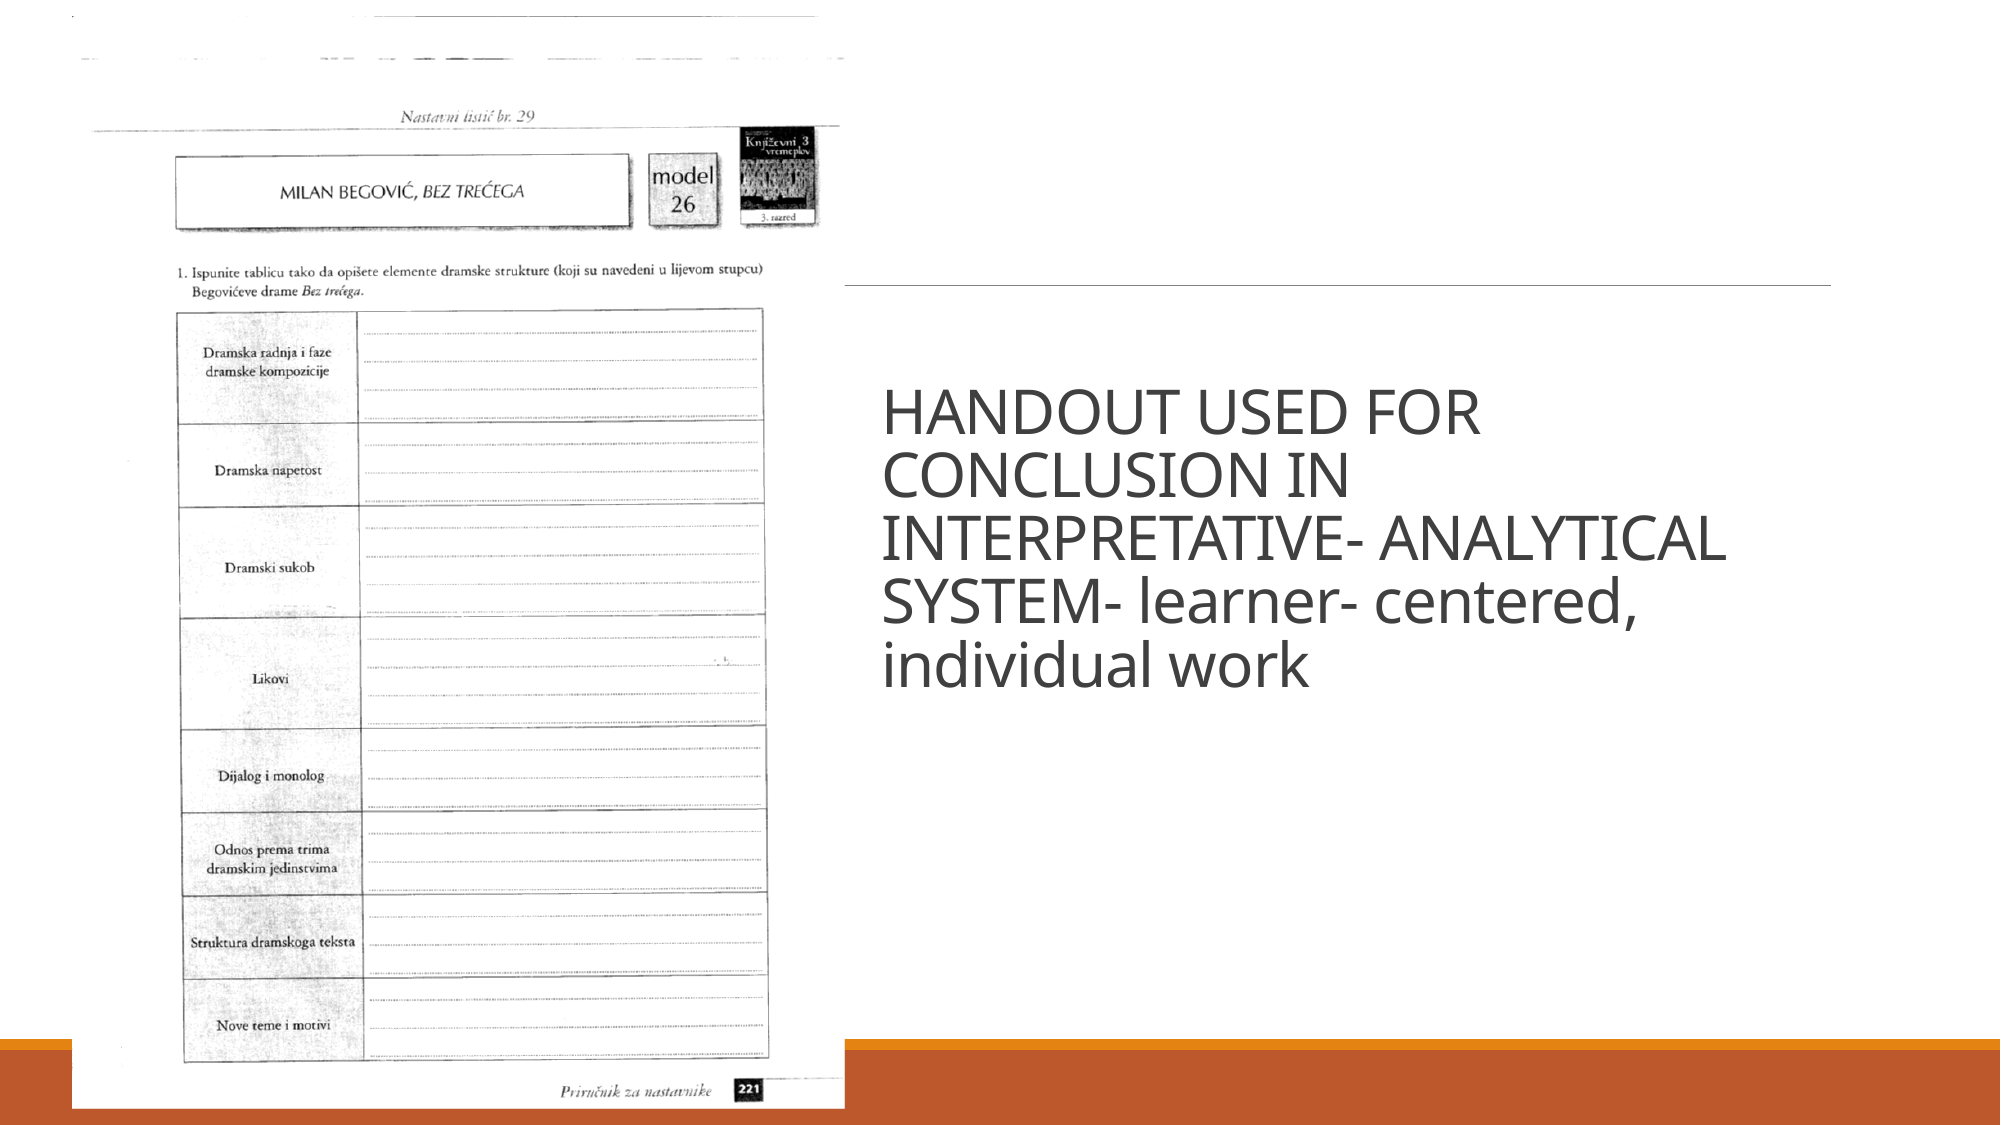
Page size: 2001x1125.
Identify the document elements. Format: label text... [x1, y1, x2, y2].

picture [72, 16, 845, 1109]
title HANDOUT USED FOR CONCLUSION IN INTERPRETATIVE- ANALYTICAL SYSTEM- learner- centered, individual work [866, 375, 1851, 708]
